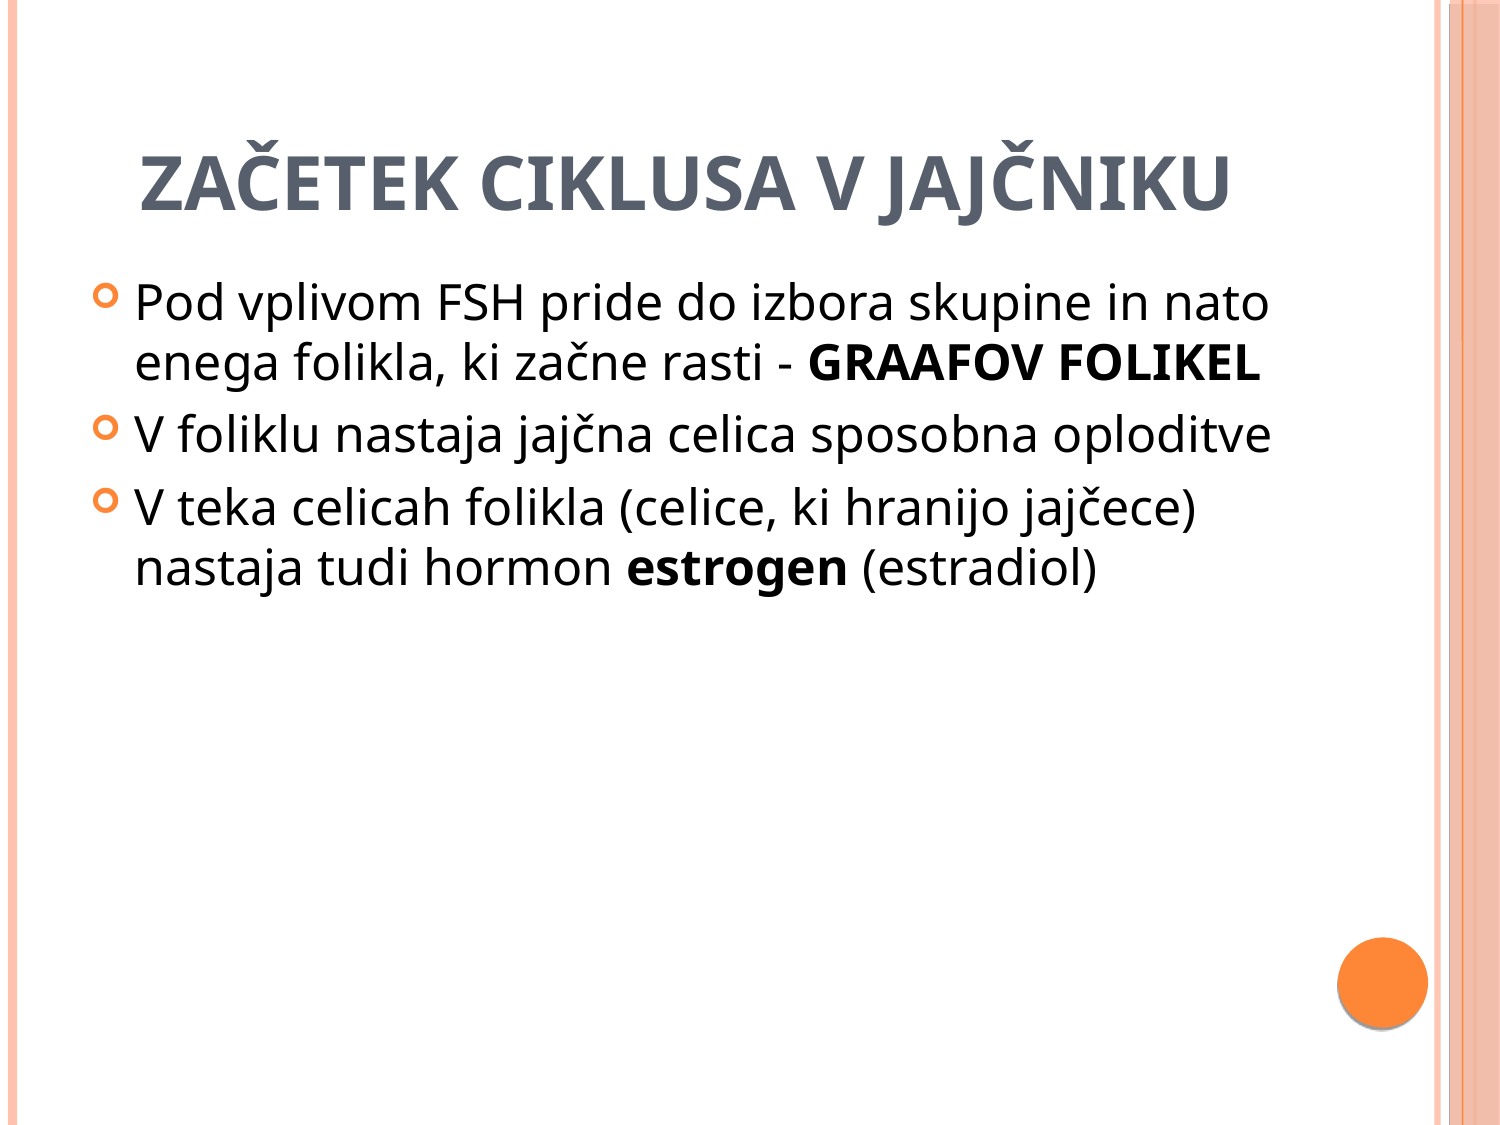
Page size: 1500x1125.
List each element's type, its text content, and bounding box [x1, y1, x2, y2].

list Pod vplivom FSH pride do izbora skupine in nato enega folikla, ki začne rasti - GRAAFOV FOLIKEL V foliklu nastaja jajčna celica sposobna oploditve V teka celicah folikla (celice, ki hranijo jajčece) nastaja tudi hormon estrogen (estradiol) [75, 262, 1300, 1062]
title Začetek ciklusa v jajčniku [75, 45, 1300, 233]
